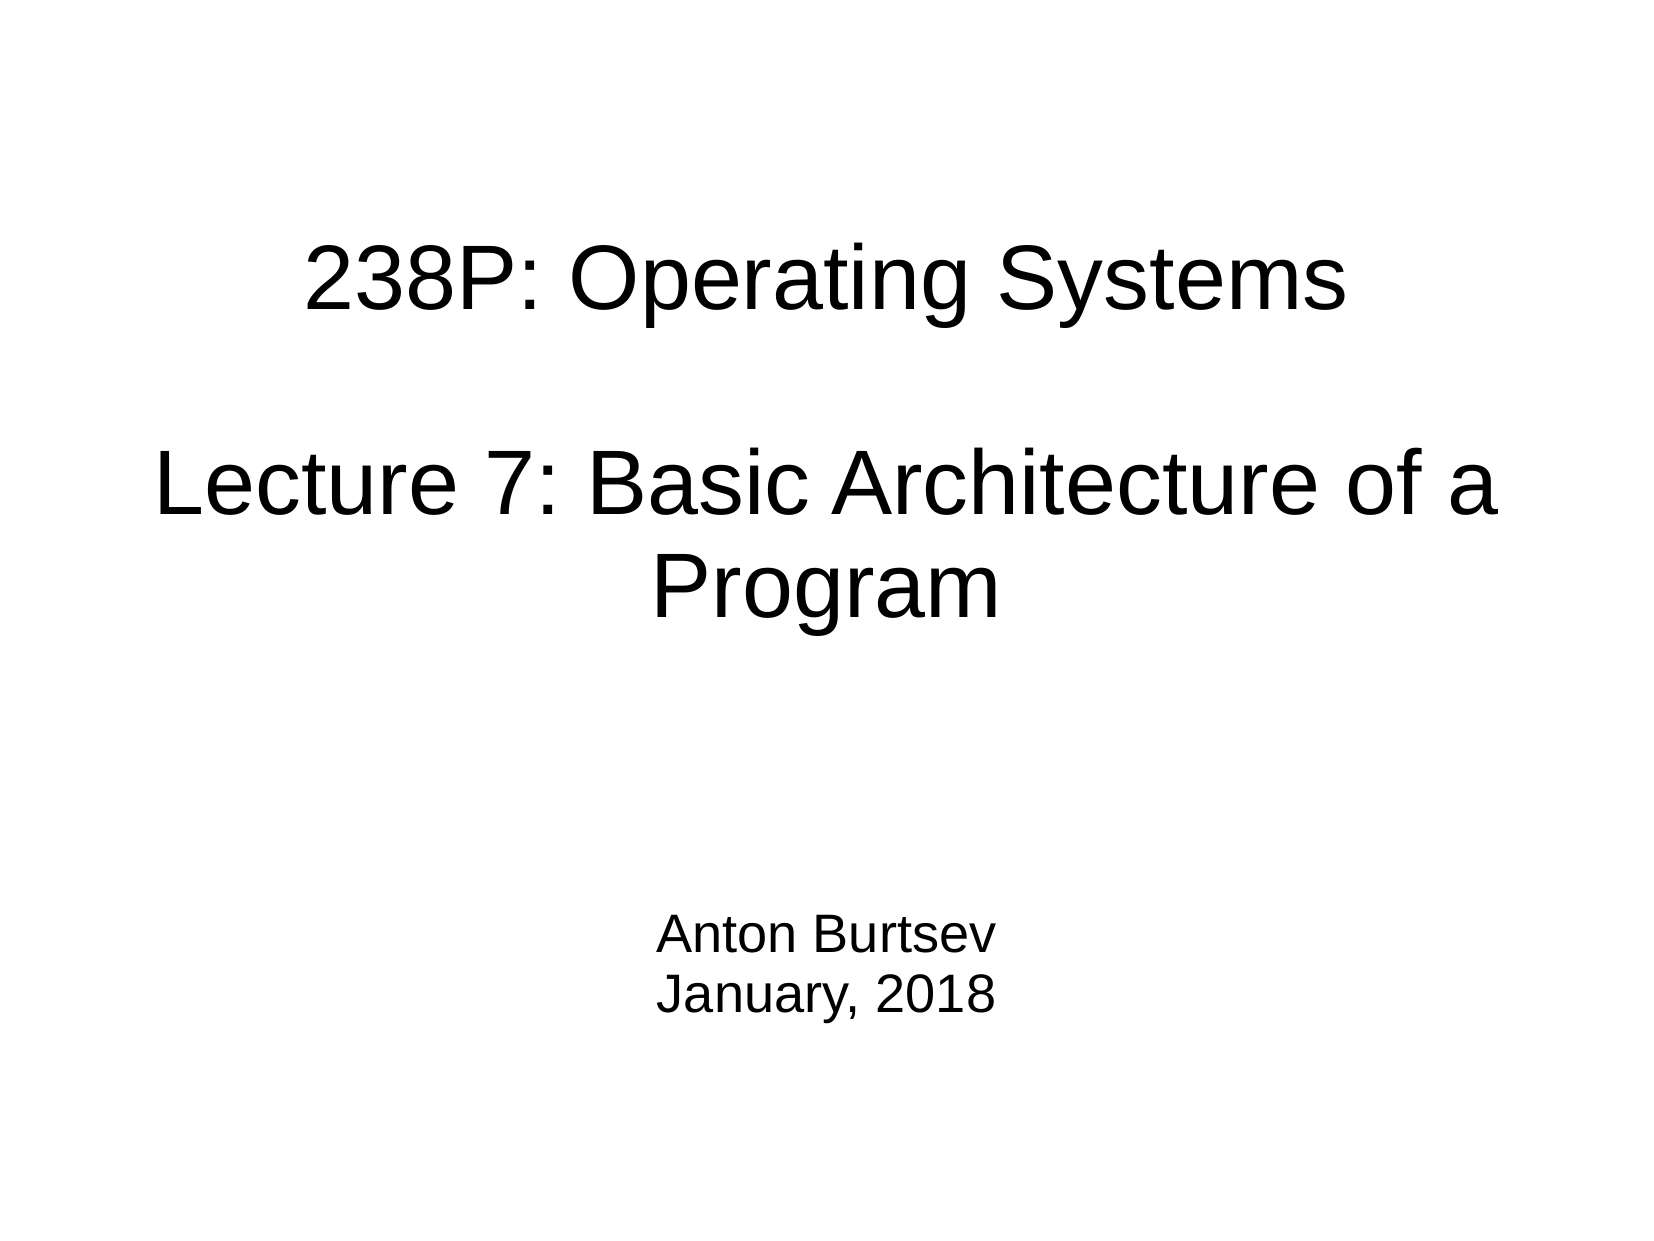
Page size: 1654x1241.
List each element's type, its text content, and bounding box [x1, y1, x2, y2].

title 238P: Operating Systems Lecture 7: Basic Architecture of a Program [82, 113, 1571, 637]
subtitle Anton Burtsev January, 2018 [82, 637, 1571, 1109]
